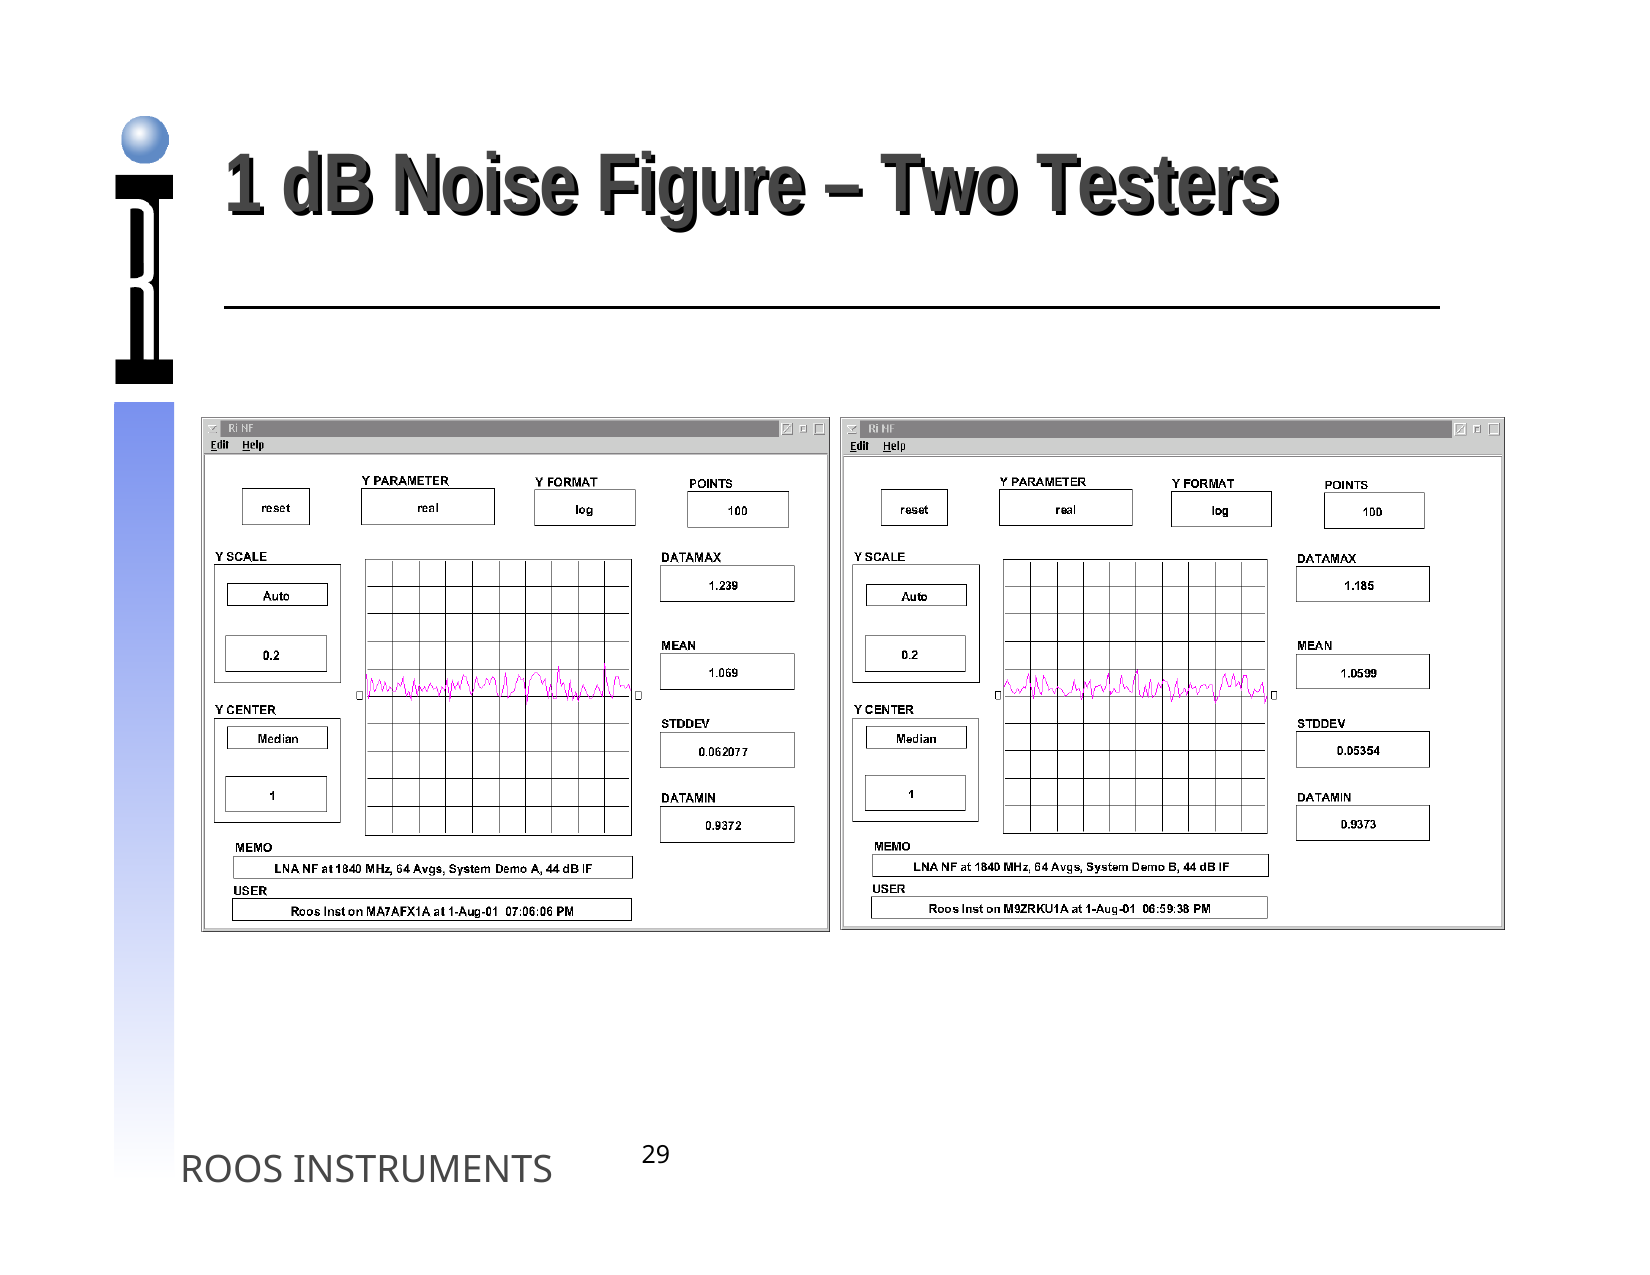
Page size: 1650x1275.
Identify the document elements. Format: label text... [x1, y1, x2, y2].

picture [840, 417, 1505, 930]
text_box 1 dB Noise Figure – Two Testers [224, 142, 1597, 310]
picture [201, 417, 830, 932]
